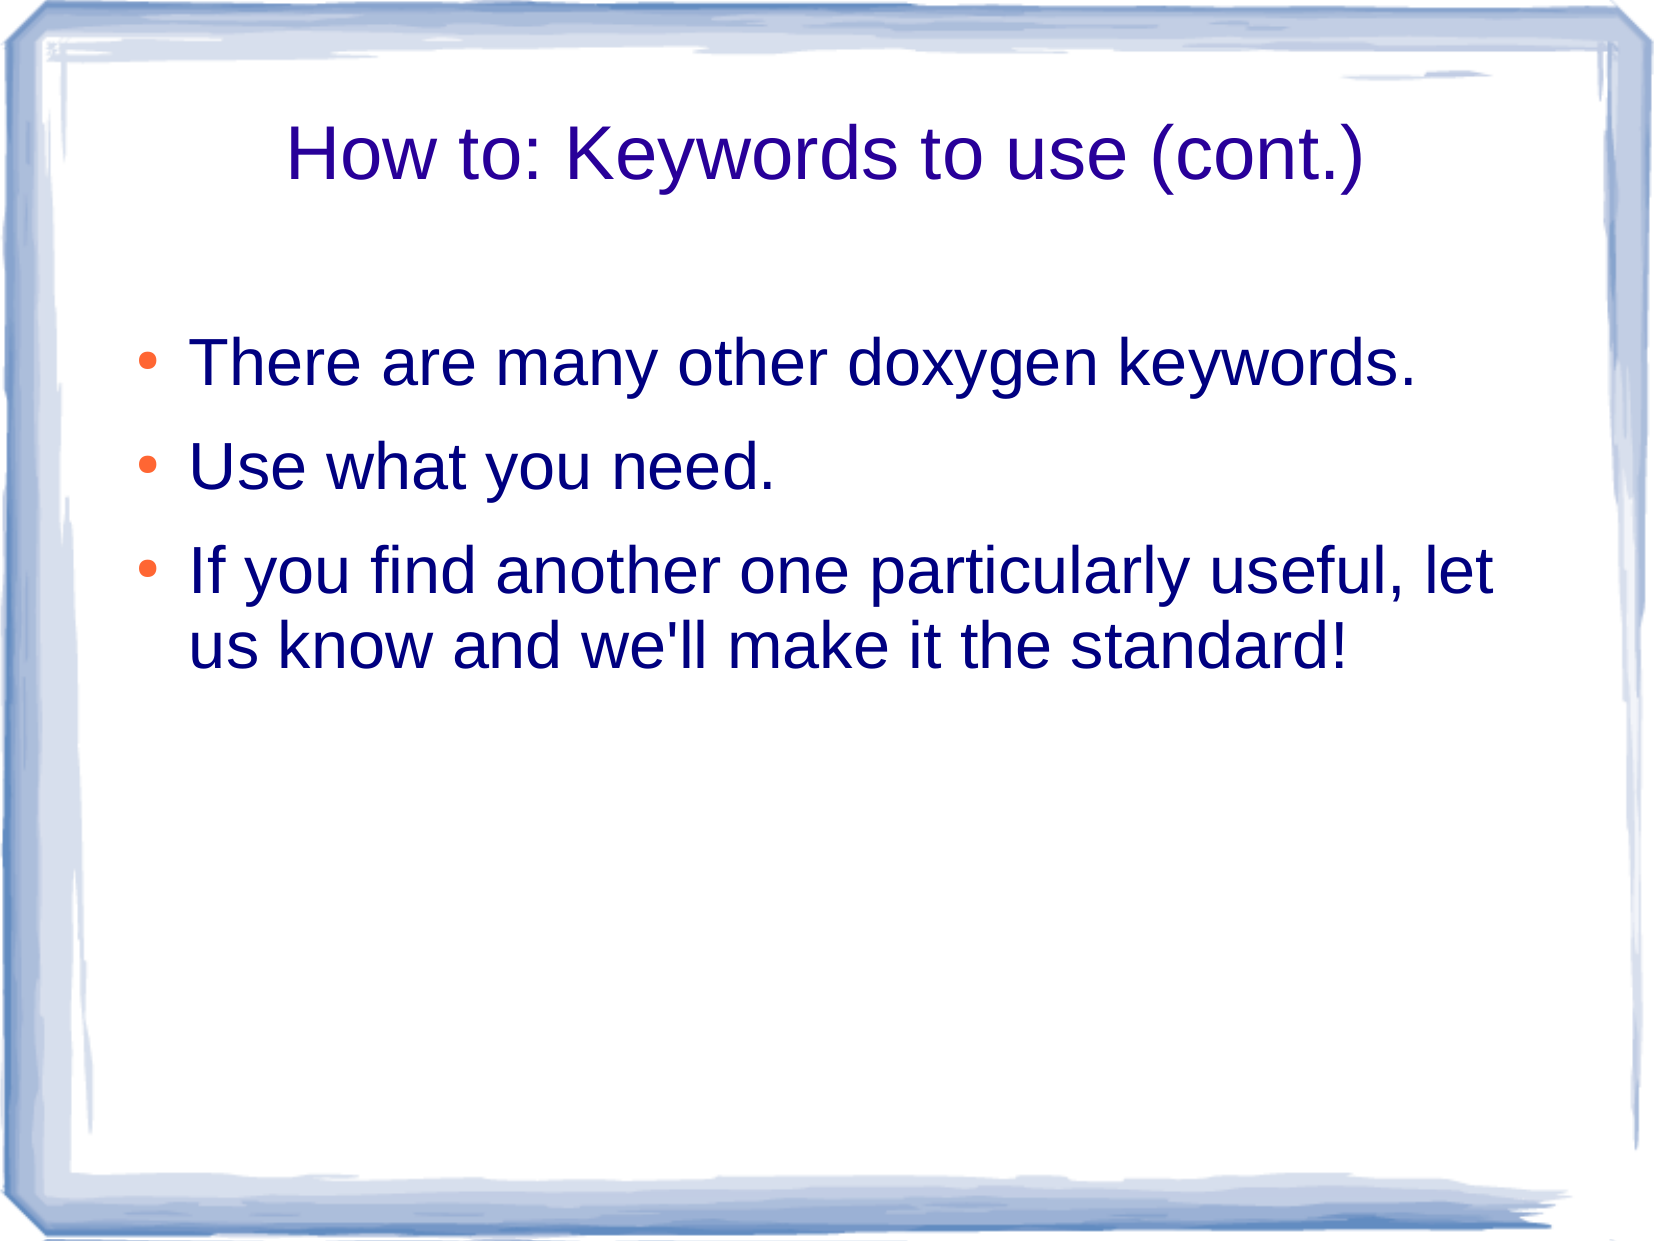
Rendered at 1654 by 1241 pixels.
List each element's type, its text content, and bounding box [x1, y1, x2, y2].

list There are many other doxygen keywords. Use what you need. If you find another one particularly useful, let us know and we'll make it the standard! [118, 324, 1571, 1144]
title How to: Keywords to use (cont.) [82, 49, 1571, 257]
picture [0, 0, 1654, 1241]
